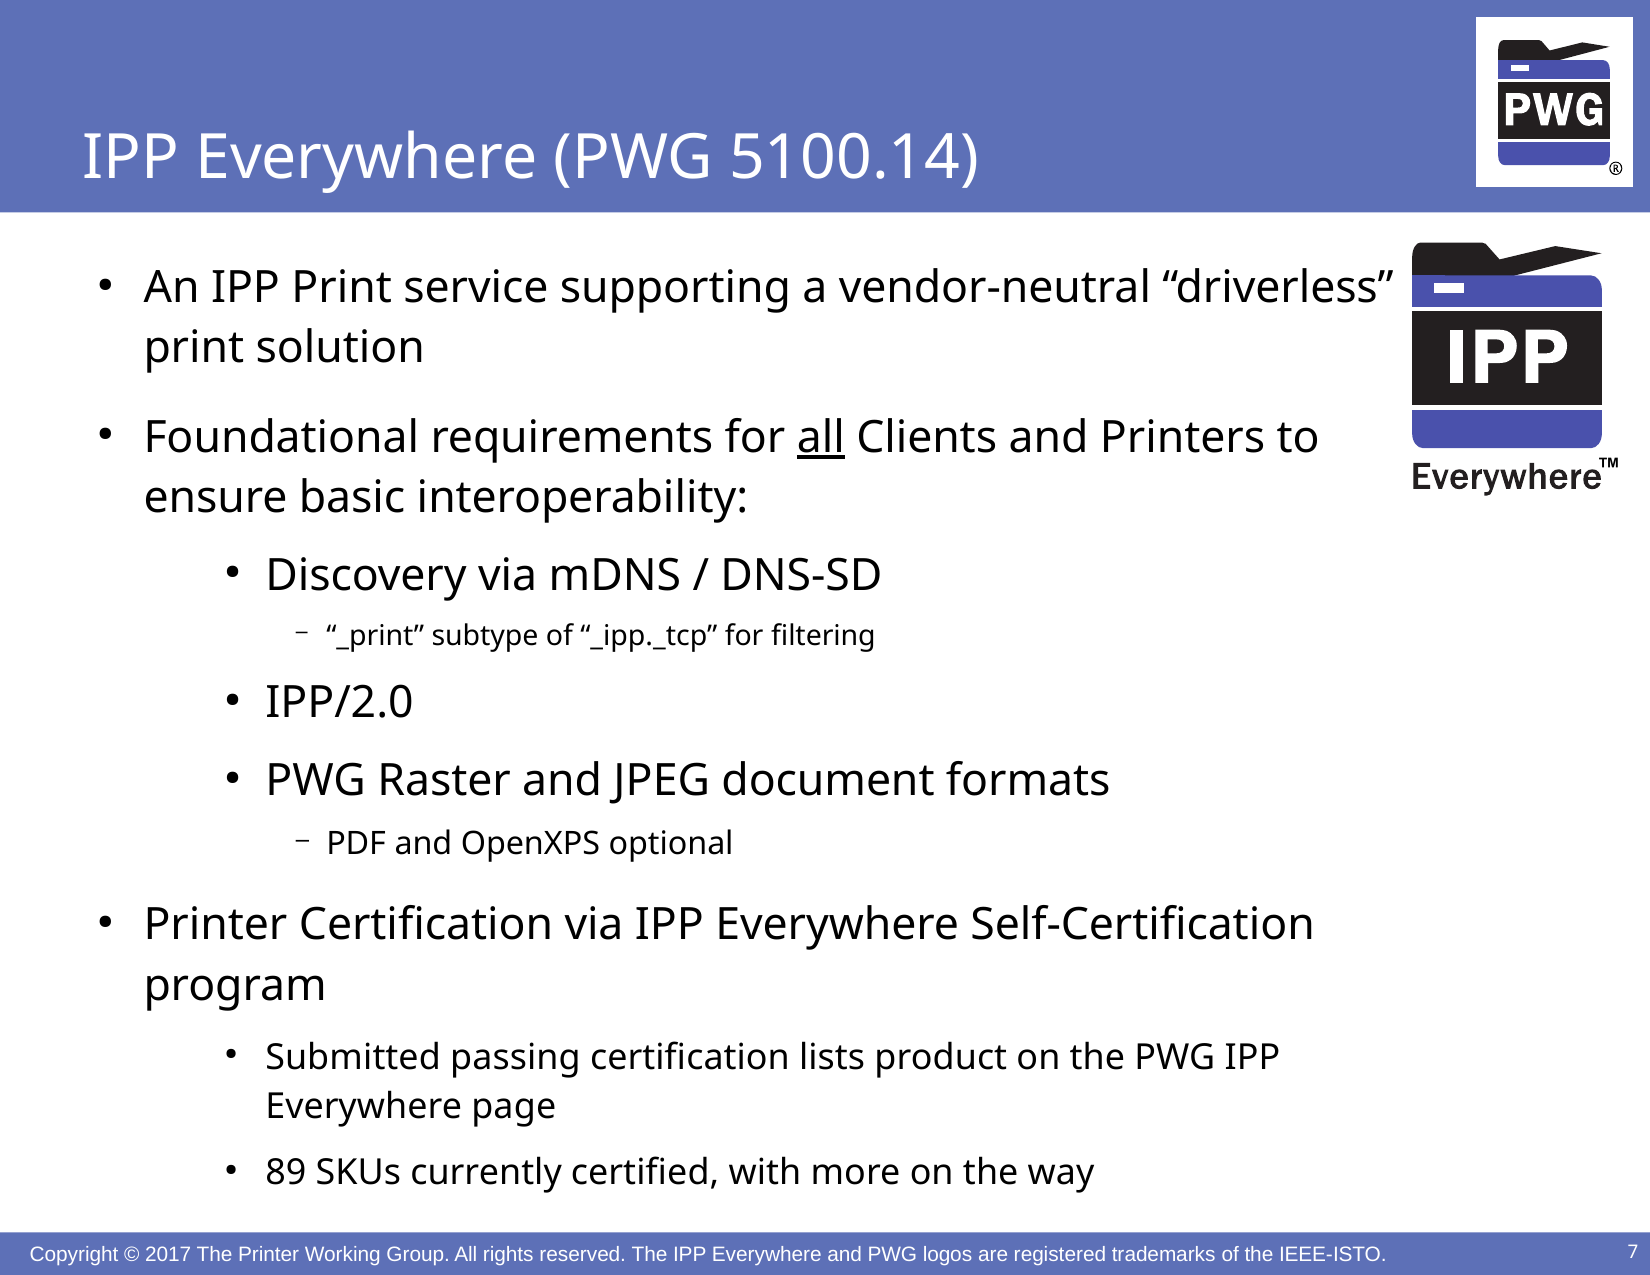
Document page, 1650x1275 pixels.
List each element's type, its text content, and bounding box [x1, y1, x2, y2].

title IPP Everywhere (PWG 5100.14) [82, 8, 1451, 198]
list An IPP Print service supporting a vendor-neutral “driverless” print solution Foundational requirements for all Clients and Printers to ensure basic interoperability: Discovery via mDNS / DNS-SD “_print” subtype of “_ipp._tcp” for filtering IPP/2.0 PWG Raster and JPEG document formats PDF and OpenXPS optional Printer Certification via IPP Everywhere Self-Certification program Submitted passing certification lists product on the PWG IPP Everywhere page 89 SKUs currently certified, with more on the way [82, 254, 1426, 1201]
picture [1395, 225, 1636, 513]
